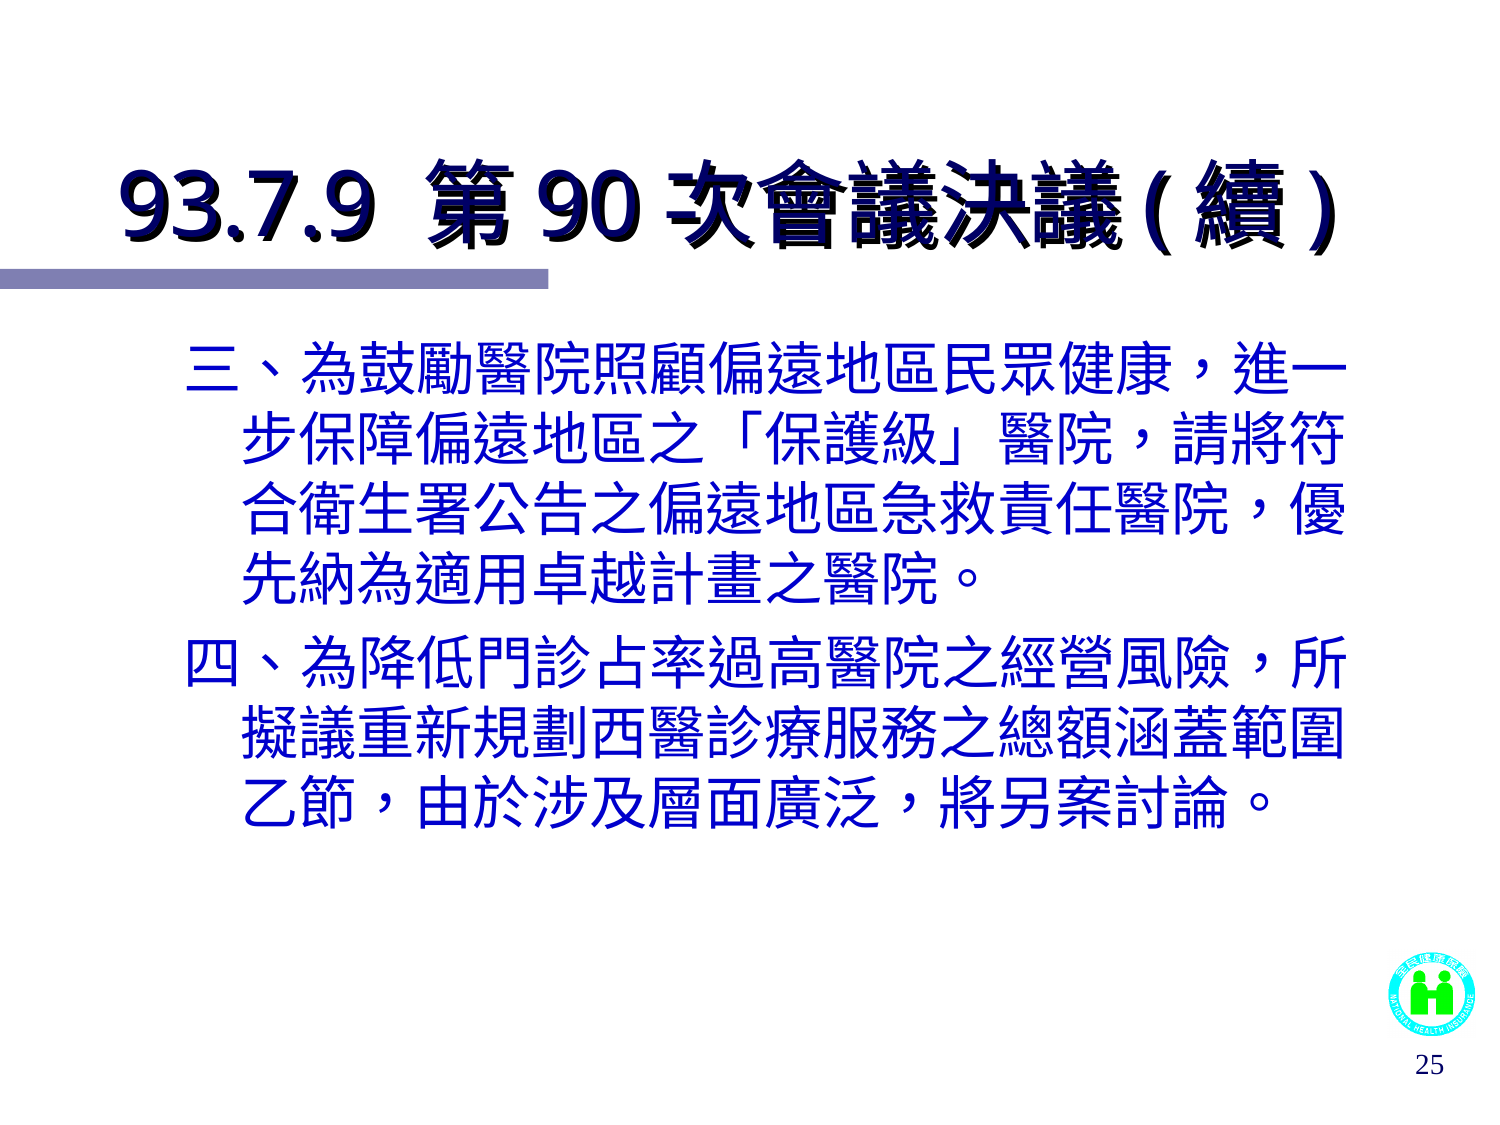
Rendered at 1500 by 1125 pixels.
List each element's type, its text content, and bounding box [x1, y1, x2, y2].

title 93.7.9 第90次會議決議(續) [87, 75, 1363, 263]
list 三、為鼓勵醫院照顧偏遠地區民眾健康，進一步保障偏遠地區之「保護級」醫院，請將符合衛生署公告之偏遠地區急救責任醫院，優先納為適用卓越計畫之醫院。 四、為降低門診占率過高醫院之經營風險，所擬議重新規劃西醫診療服務之總額涵蓋範圍乙節，由於涉及層面廣泛，將另案討論。 [112, 324, 1388, 1000]
text_box [1400, 1037, 1476, 1125]
